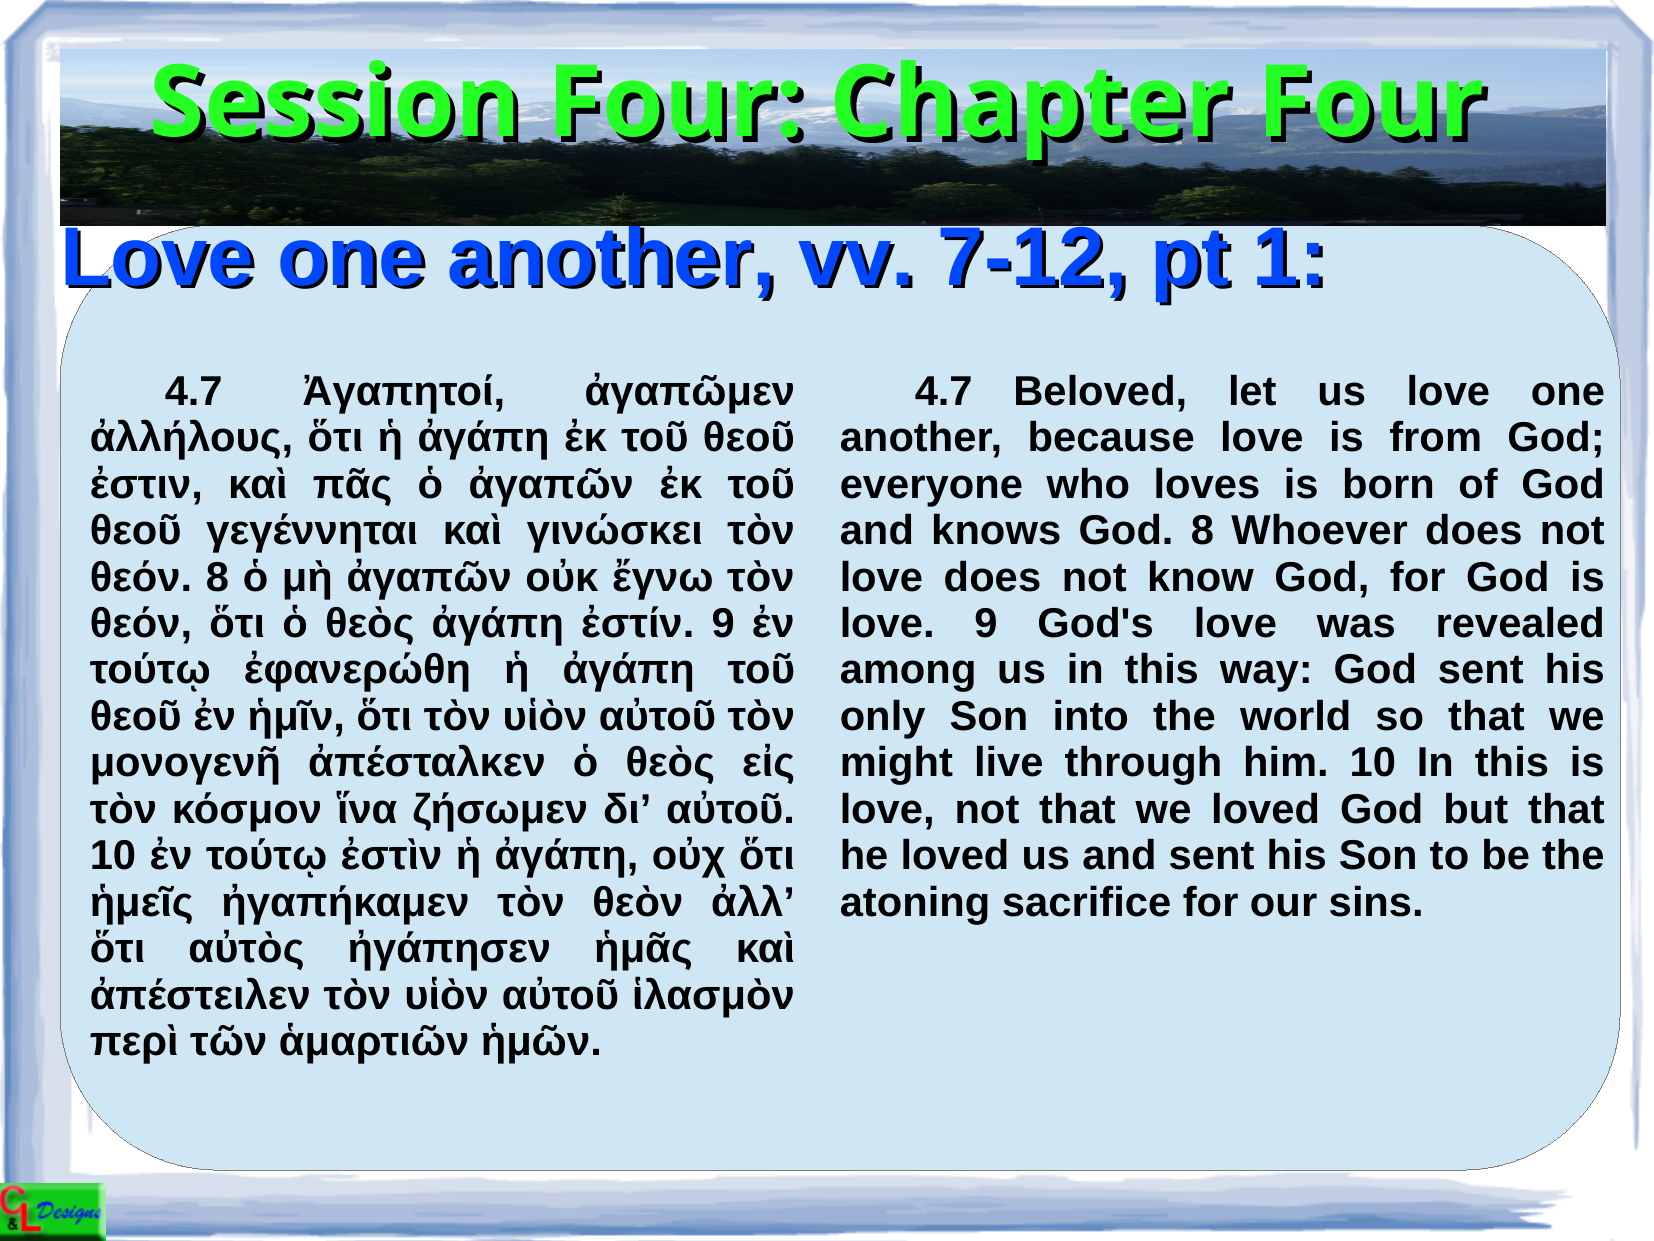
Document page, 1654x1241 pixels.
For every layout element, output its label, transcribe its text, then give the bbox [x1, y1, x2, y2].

text_box 4.7 Beloved, let us love one another, because love is from God; everyone who loves is born of God and knows God. 8 Whoever does not love does not know God, for God is love. 9 God's love was revealed among us in this way: God sent his only Son into the world so that we might live through him. 10 In this is love, not that we loved God but that he loved us and sent his Son to be the atoning sacrifice for our sins. [825, 360, 1621, 1230]
picture [0, 0, 1654, 1241]
title Session Four: Chapter Four [30, 15, 1606, 181]
subtitle Love one another, vv. 7-12, pt 1: [60, 210, 1621, 346]
text_box 4.7 Ἀγαπητοί, ἀγαπῶμεν ἀλλήλους, ὅτι ἡ ἀγάπη ἐκ τοῦ θεοῦ ἐστιν, καὶ πᾶς ὁ ἀγαπῶν ἐκ τοῦ θεοῦ γεγέννηται καὶ γινώσκει τὸν θεόν. 8 ὁ μὴ ἀγαπῶν οὐκ ἔγνω τὸν θεόν, ὅτι ὁ θεὸς ἀγάπη ἐστίν. 9 ἐν τούτῳ ἐφανερώθη ἡ ἀγάπη τοῦ θεοῦ ἐν ἡμῖν, ὅτι τὸν υἱὸν αὐτοῦ τὸν μονογενῆ ἀπέσταλκεν ὁ θεὸς εἰς τὸν κόσμον ἵνα ζήσωμεν διʼ αὐτοῦ. 10 ἐν τούτῳ ἐστὶν ἡ ἀγάπη, οὐχ ὅτι ἡμεῖς ἠγαπήκαμεν τὸν θεὸν ἀλλʼ ὅτι αὐτὸς ἠγάπησεν ἡμᾶς καὶ ἀπέστειλεν τὸν υἱὸν αὐτοῦ ἱλασμὸν περὶ τῶν ἁμαρτιῶν ἡμῶν. [75, 360, 811, 1182]
text_box [60, 346, 1619, 1171]
